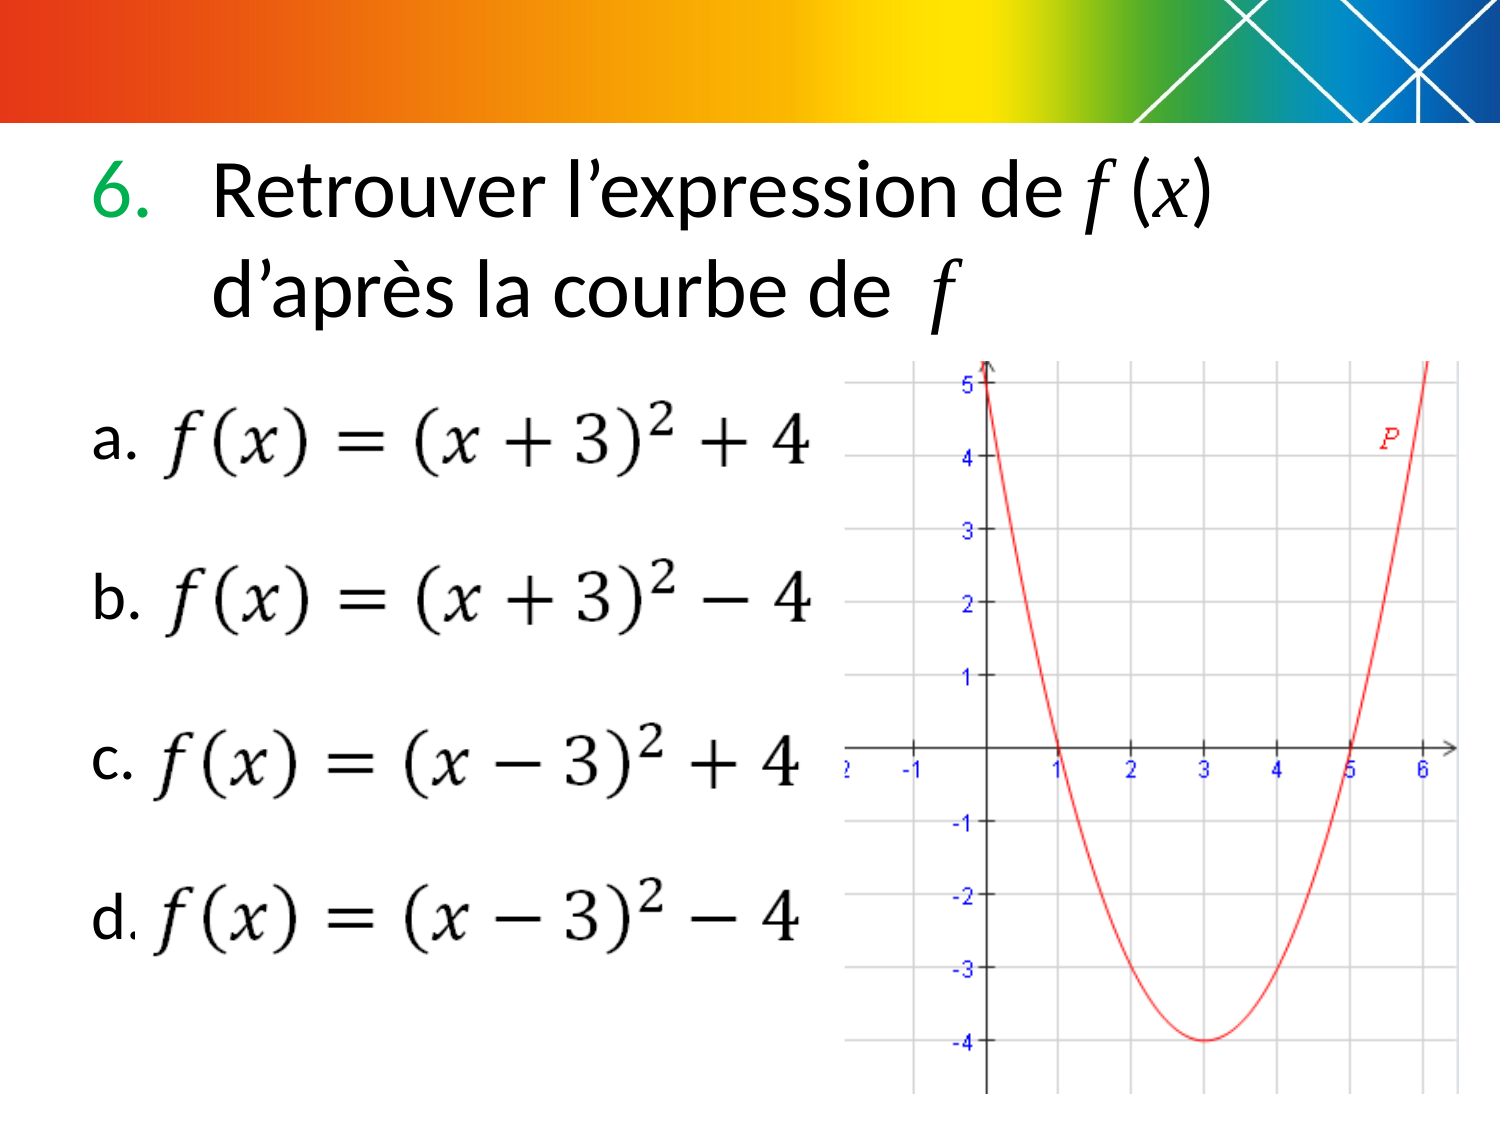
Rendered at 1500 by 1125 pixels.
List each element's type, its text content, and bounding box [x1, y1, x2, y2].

picture [844, 361, 1459, 1094]
picture [135, 857, 822, 969]
picture [0, 0, 1359, 123]
picture [135, 704, 822, 814]
picture [1340, 0, 1500, 123]
picture [147, 385, 823, 489]
text_box a. b. c. d. [76, 385, 844, 961]
title Retrouver l’expression de f (x) d’après la courbe de f [75, 126, 1426, 342]
picture [147, 538, 834, 652]
